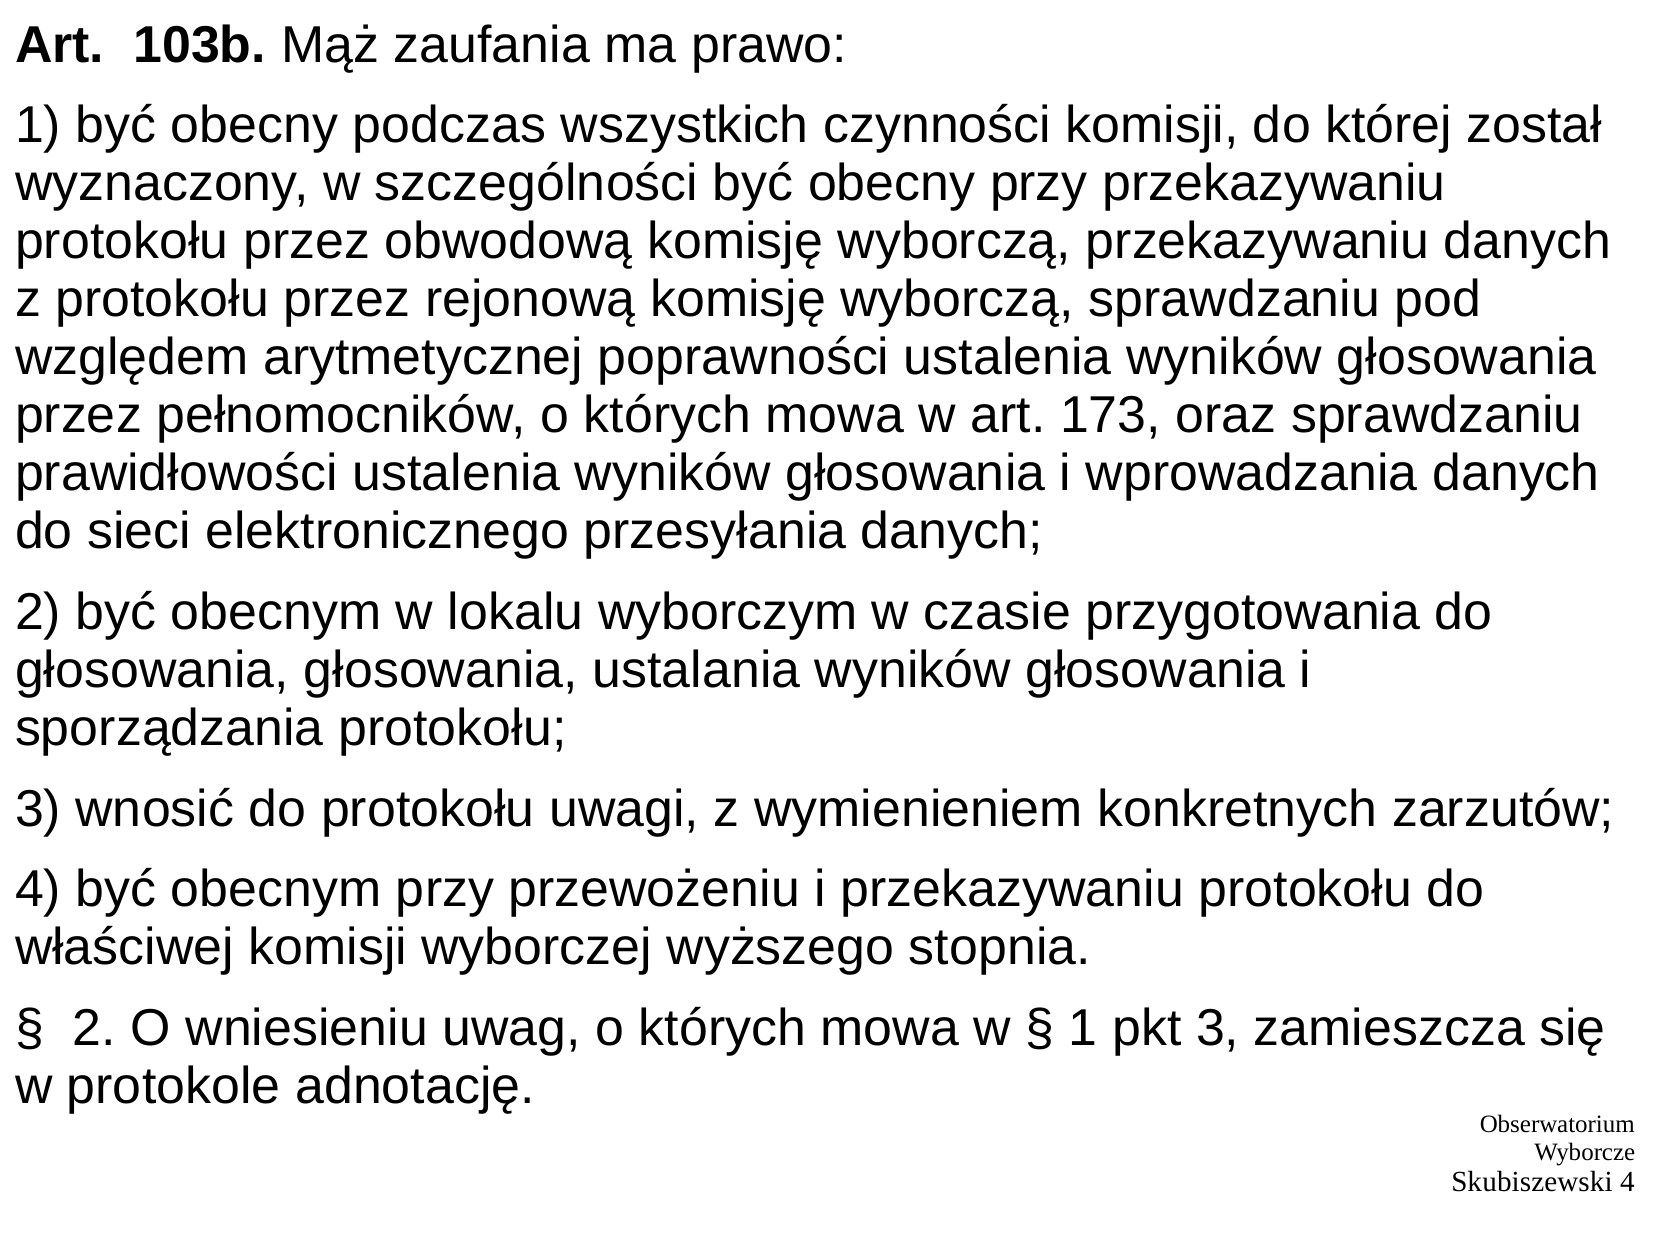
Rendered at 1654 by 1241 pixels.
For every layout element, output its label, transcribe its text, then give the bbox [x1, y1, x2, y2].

list Art. 103b. Mąż zaufania ma prawo: 1) być obecny podczas wszystkich czynności komisji, do której został wyznaczony, w szczególności być obecny przy przekazywaniu protokołu przez obwodową komisję wyborczą, przekazywaniu danych z protokołu przez rejonową komisję wyborczą, sprawdzaniu pod względem arytmetycznej poprawności ustalenia wyników głosowania przez pełnomocników, o których mowa w art. 173, oraz sprawdzaniu prawidłowości ustalenia wyników głosowania i wprowadzania danych do sieci elektronicznego przesyłania danych; 2) być obecnym w lokalu wyborczym w czasie przygotowania do głosowania, głosowania, ustalania wyników głosowania i sporządzania protokołu; 3) wnosić do protokołu uwagi, z wymienieniem konkretnych zarzutów; 4) być obecnym przy przewożeniu i przekazywaniu protokołu do właściwej komisji wyborczej wyższego stopnia. § 2. O wniesieniu uwag, o których mowa w § 1 pkt 3, zamieszcza się w protokole adnotację. [15, 15, 1636, 1201]
